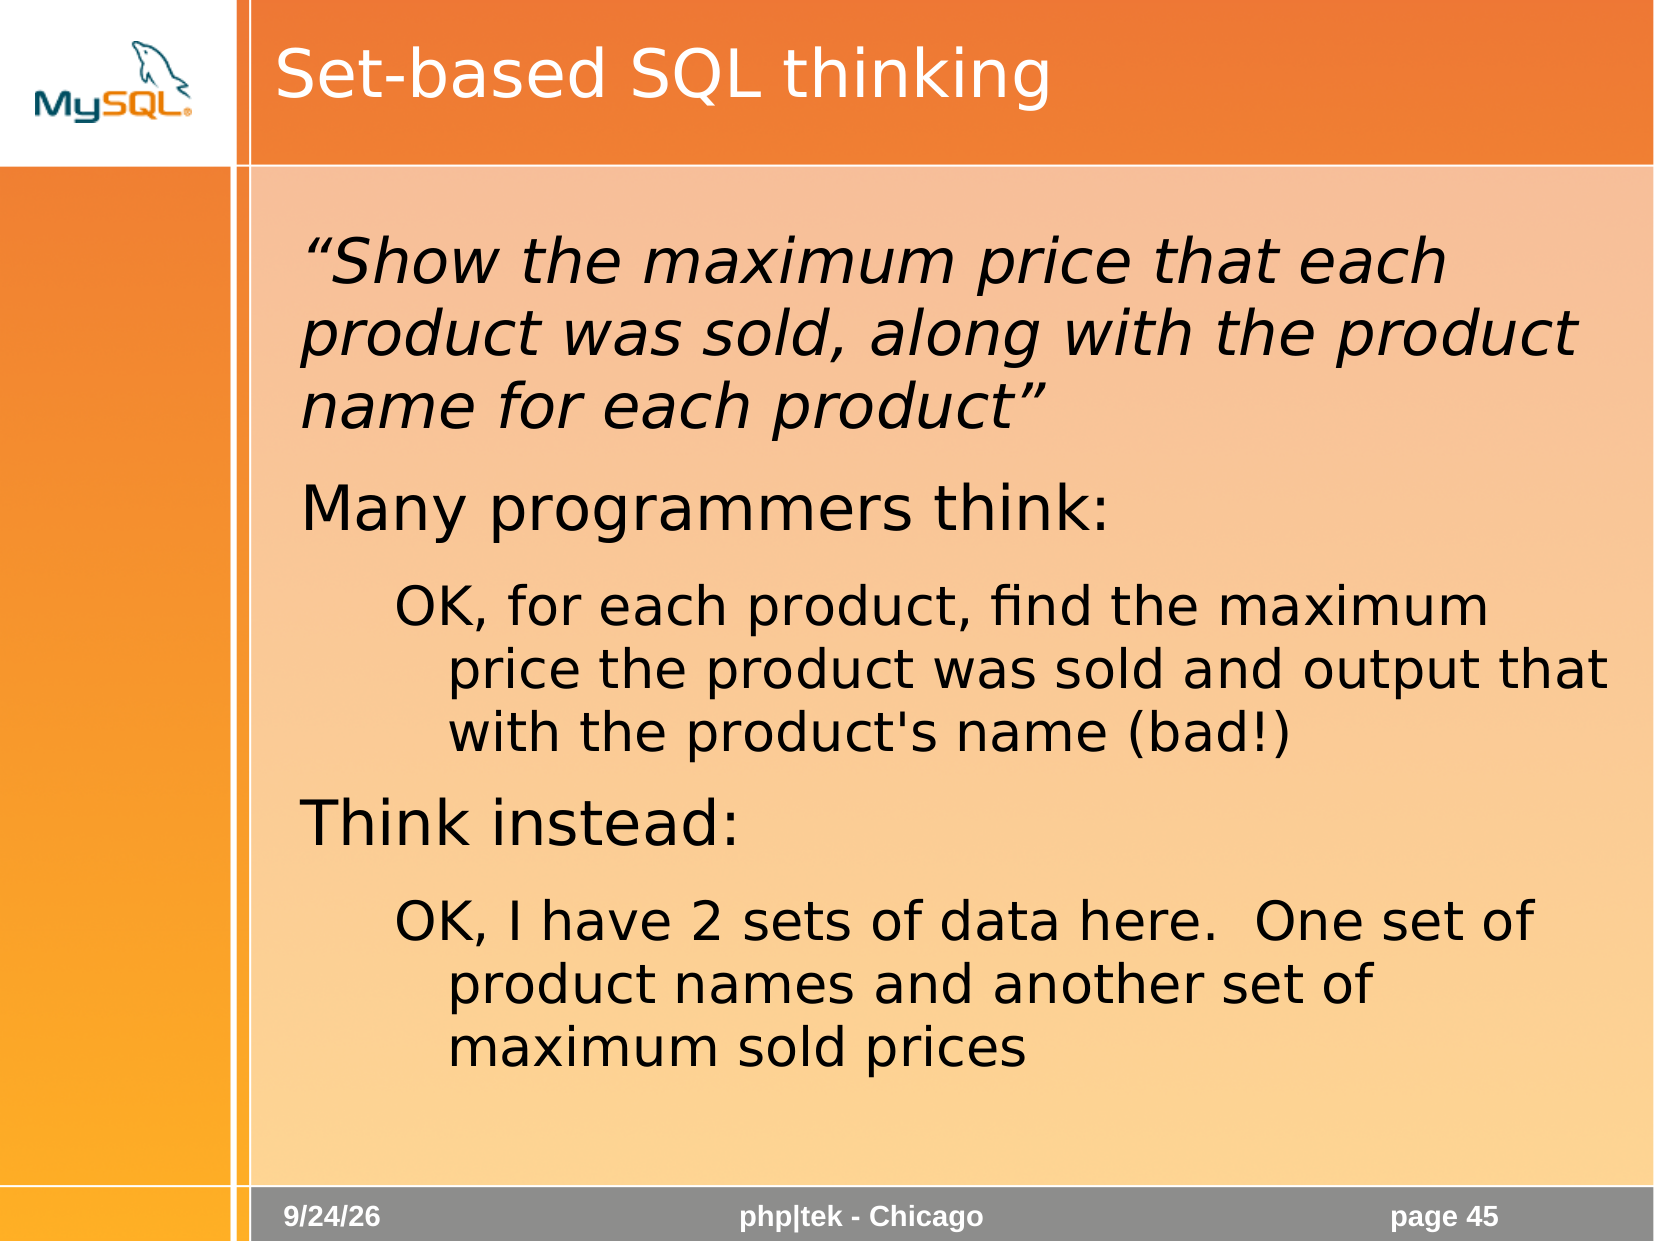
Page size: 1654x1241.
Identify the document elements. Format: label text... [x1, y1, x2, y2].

picture [35, 41, 192, 123]
list “Show the maximum price that each product was sold, along with the product name for each product” Many programmers think: OK, for each product, find the maximum price the product was sold and output that with the product's name (bad!) Think instead: OK, I have 2 sets of data here. One set of product names and another set of maximum sold prices [300, 225, 1613, 1163]
picture [0, 0, 1654, 1241]
title Set-based SQL thinking [274, 11, 1500, 137]
